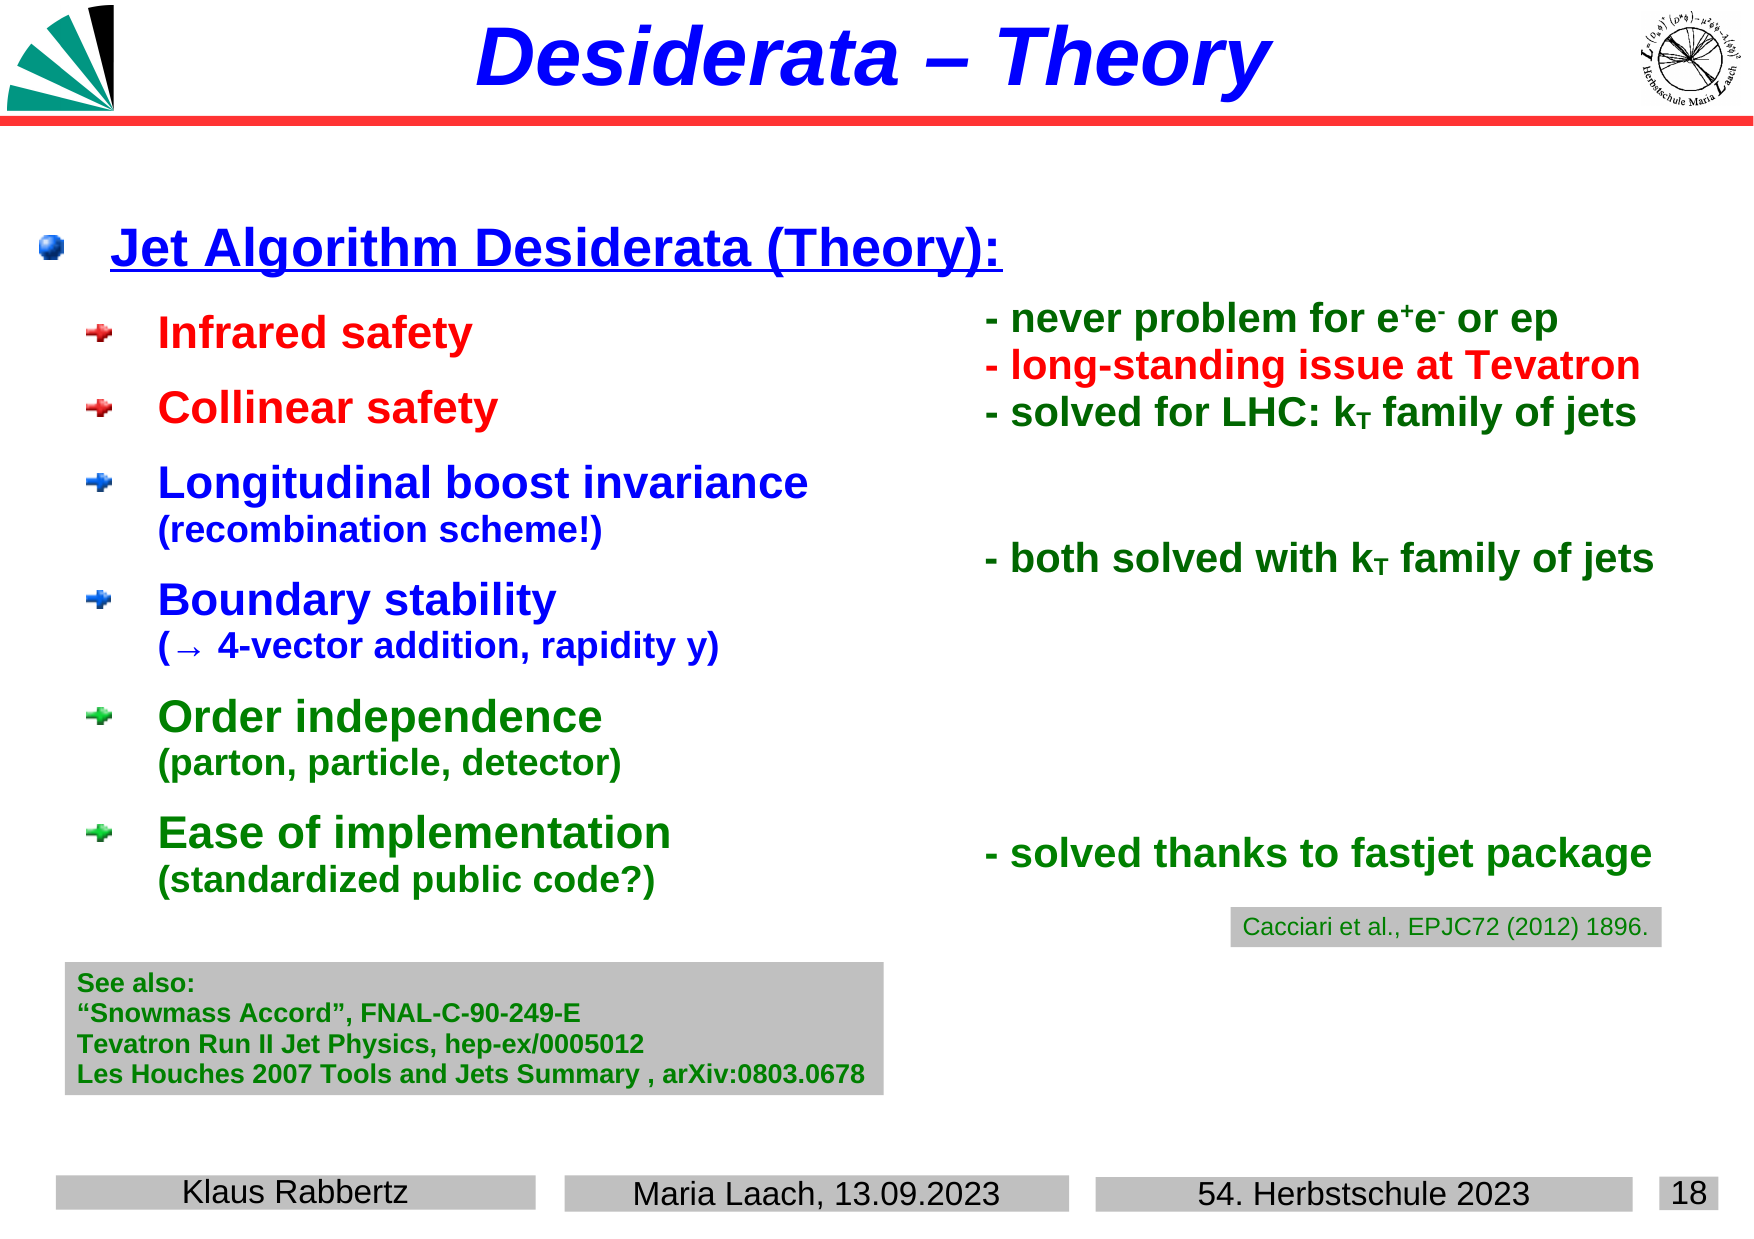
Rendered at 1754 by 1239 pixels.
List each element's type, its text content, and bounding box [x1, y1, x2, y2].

text_box - never problem for e+e- or ep - long-standing issue at Tevatron - solved for LHC: kT family of jets [973, 289, 1718, 441]
text_box See also: “Snowmass Accord”, FNAL-C-90-249-E Tevatron Run II Jet Physics, hep-ex/0005012 Les Houches 2007 Tools and Jets Summary , arXiv:0803.0678 [64, 962, 884, 1096]
text_box Cacciari et al., EPJC72 (2012) 1896. [1230, 907, 1662, 948]
list Jet Algorithm Desiderata (Theory): Infrared safety Collinear safety Longitudinal boost invariance (recombination scheme!) Boundary stability (→ 4-vector addition, rapidity y) Order independence (parton, particle, detector) Ease of implementation (standardized public code?) [27, 217, 1030, 902]
title Desiderata – Theory [129, 0, 1617, 114]
picture [1641, 11, 1741, 106]
picture [7, 5, 114, 112]
text_box - solved thanks to fastjet package [972, 823, 1718, 883]
text_box - both solved with kT family of jets [972, 528, 1718, 587]
